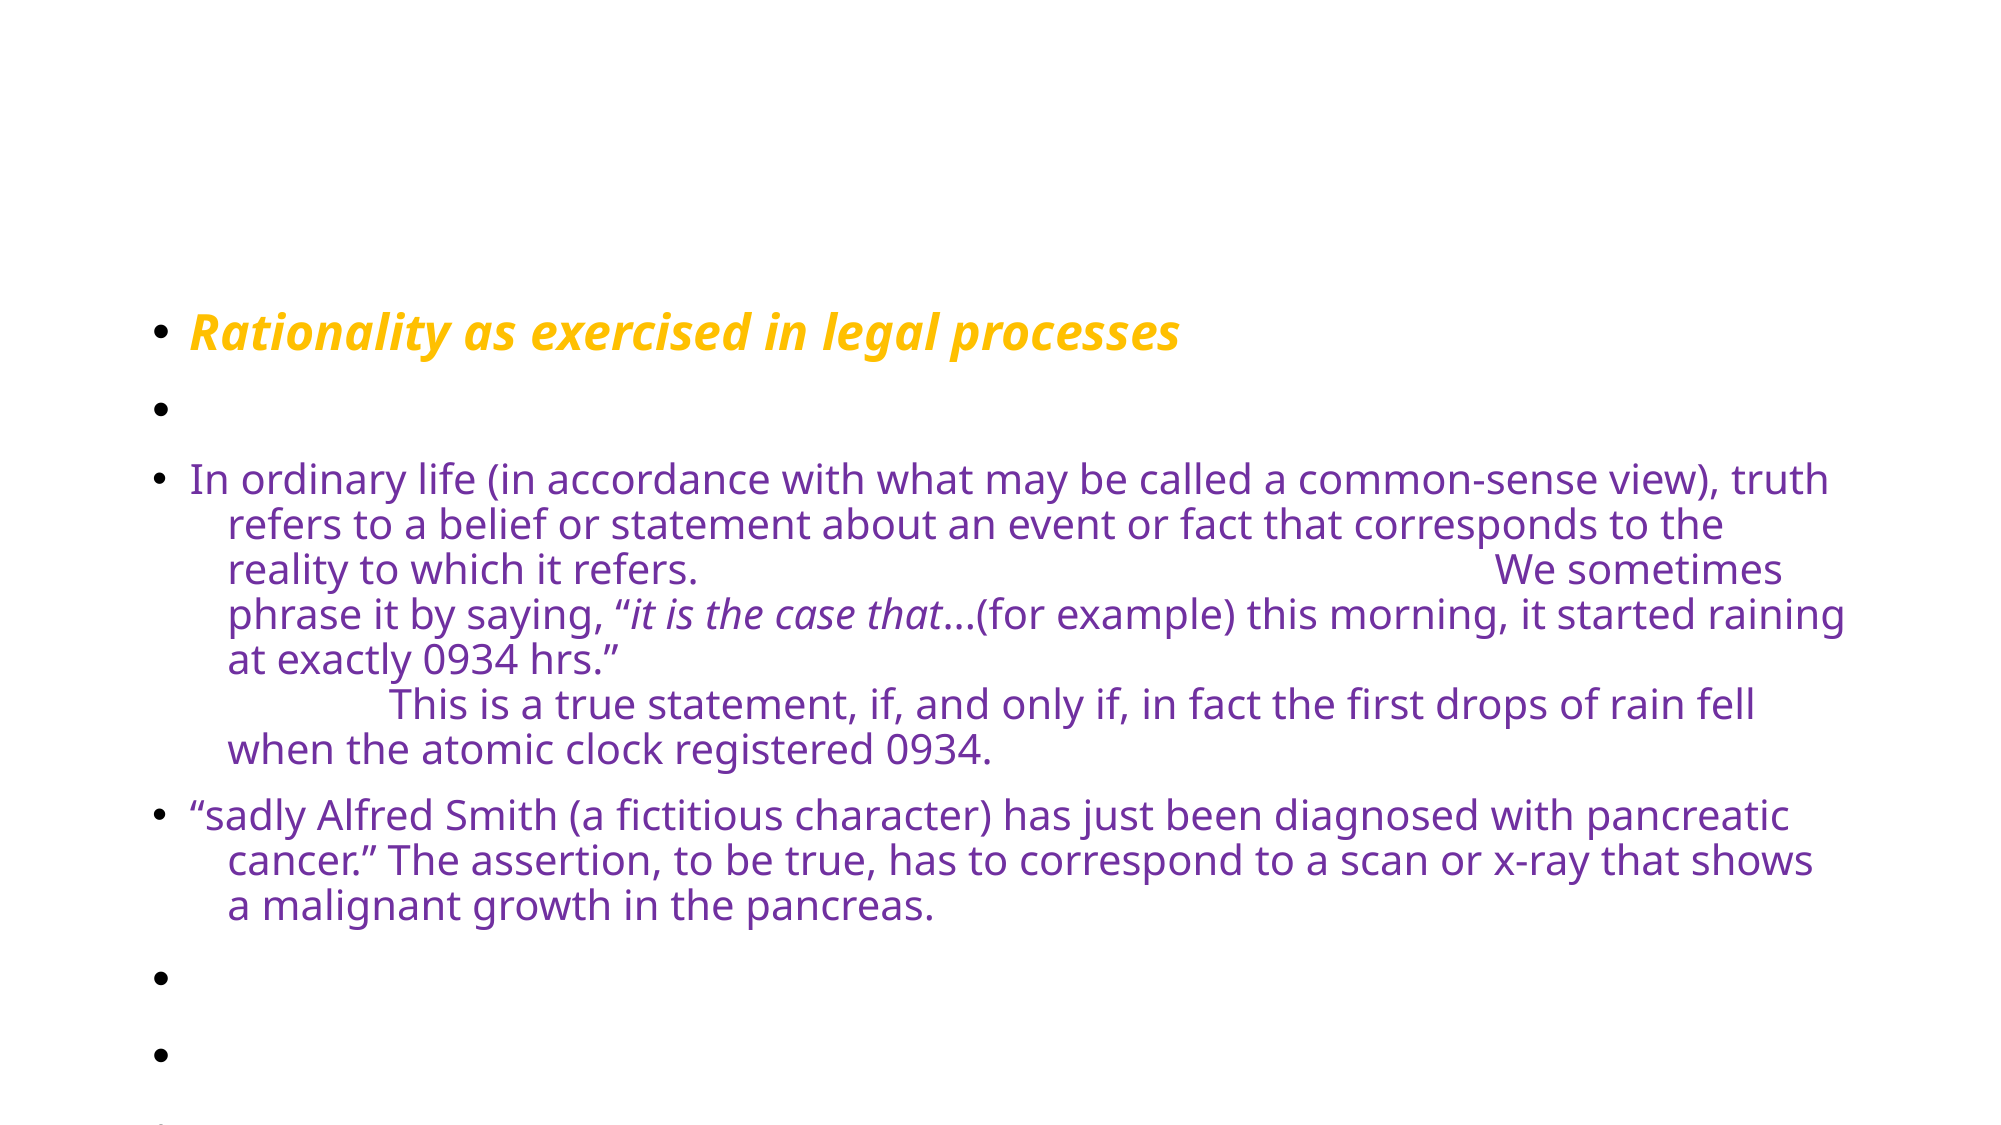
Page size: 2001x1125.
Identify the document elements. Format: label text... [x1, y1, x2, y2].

list Rationality as exercised in legal processes In ordinary life (in accordance with what may be called a common-sense view), truth refers to a belief or statement about an event or fact that corresponds to the reality to which it refers. We sometimes phrase it by saying, “it is the case that...(for example) this morning, it started raining at exactly 0934 hrs.” This is a true statement, if, and only if, in fact the first drops of rain fell when the atomic clock registered 0934. “sadly Alfred Smith (a fictitious character) has just been diagnosed with pancreatic cancer.” The assertion, to be true, has to correspond to a scan or x-ray that shows a malignant growth in the pancreas. [137, 299, 1863, 1014]
